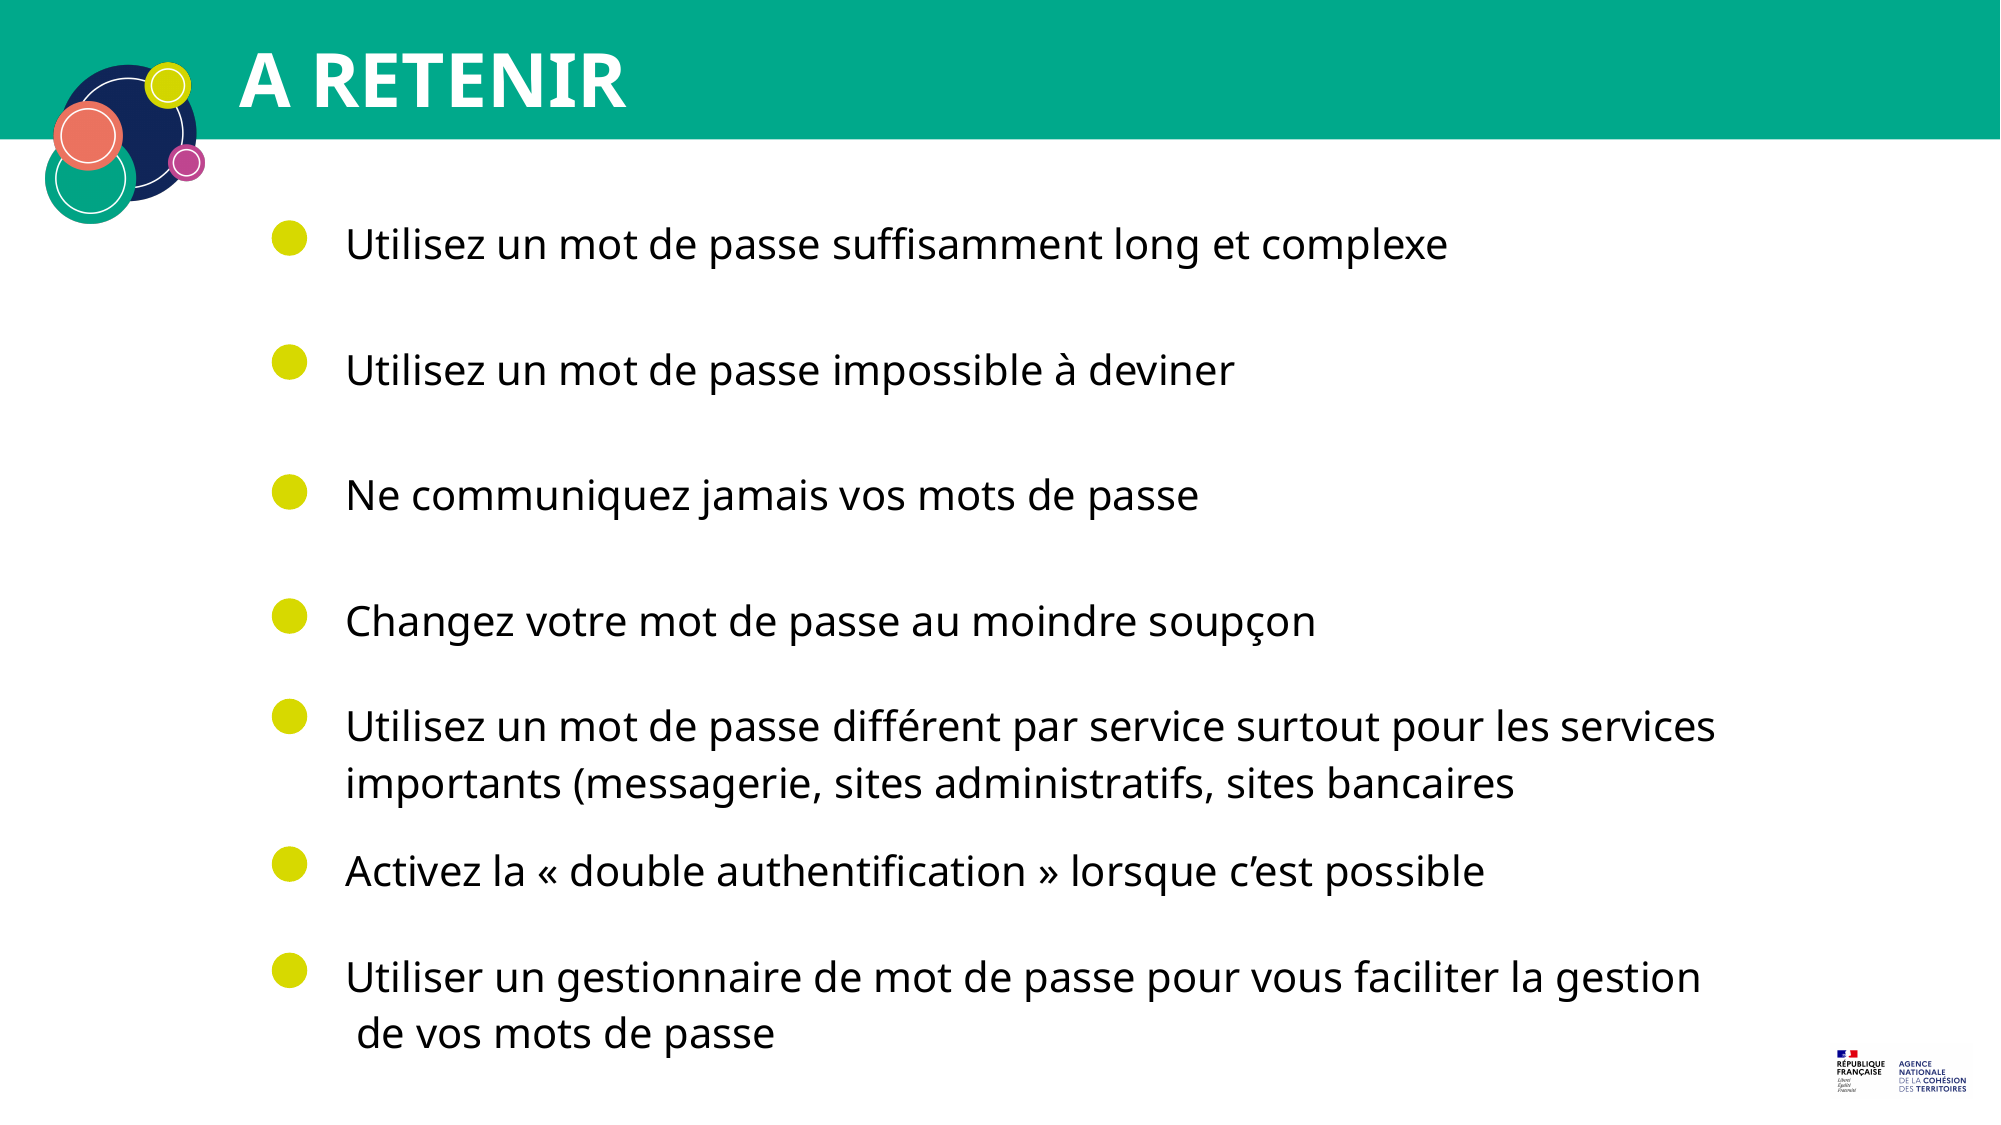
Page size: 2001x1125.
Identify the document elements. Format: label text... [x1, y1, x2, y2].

text_box Changez votre mot de passe au moindre soupçon [330, 583, 1720, 655]
picture [1830, 1043, 1973, 1099]
text_box Utilisez un mot de passe suffisamment long et complexe [330, 207, 1720, 279]
text_box Ne communiquez jamais vos mots de passe [330, 458, 1720, 530]
text_box Utilisez un mot de passe impossible à deviner [330, 333, 1720, 404]
text_box [271, 952, 308, 989]
text_box [271, 220, 308, 256]
picture [45, 62, 205, 224]
text_box Utiliser un gestionnaire de mot de passe pour vous faciliter la gestion de vos mots de passe [330, 939, 1720, 1052]
text_box Utilisez un mot de passe différent par service surtout pour les services importants (messagerie, sites administratifs, sites bancaires [330, 689, 1855, 801]
text_box [271, 598, 308, 634]
text_box Activez la « double authentification » lorsque c’est possible [330, 834, 1720, 906]
text_box A RETENIR [224, 24, 1960, 130]
text_box [271, 344, 308, 380]
text_box [271, 698, 308, 735]
text_box [271, 846, 308, 882]
text_box [271, 474, 308, 510]
